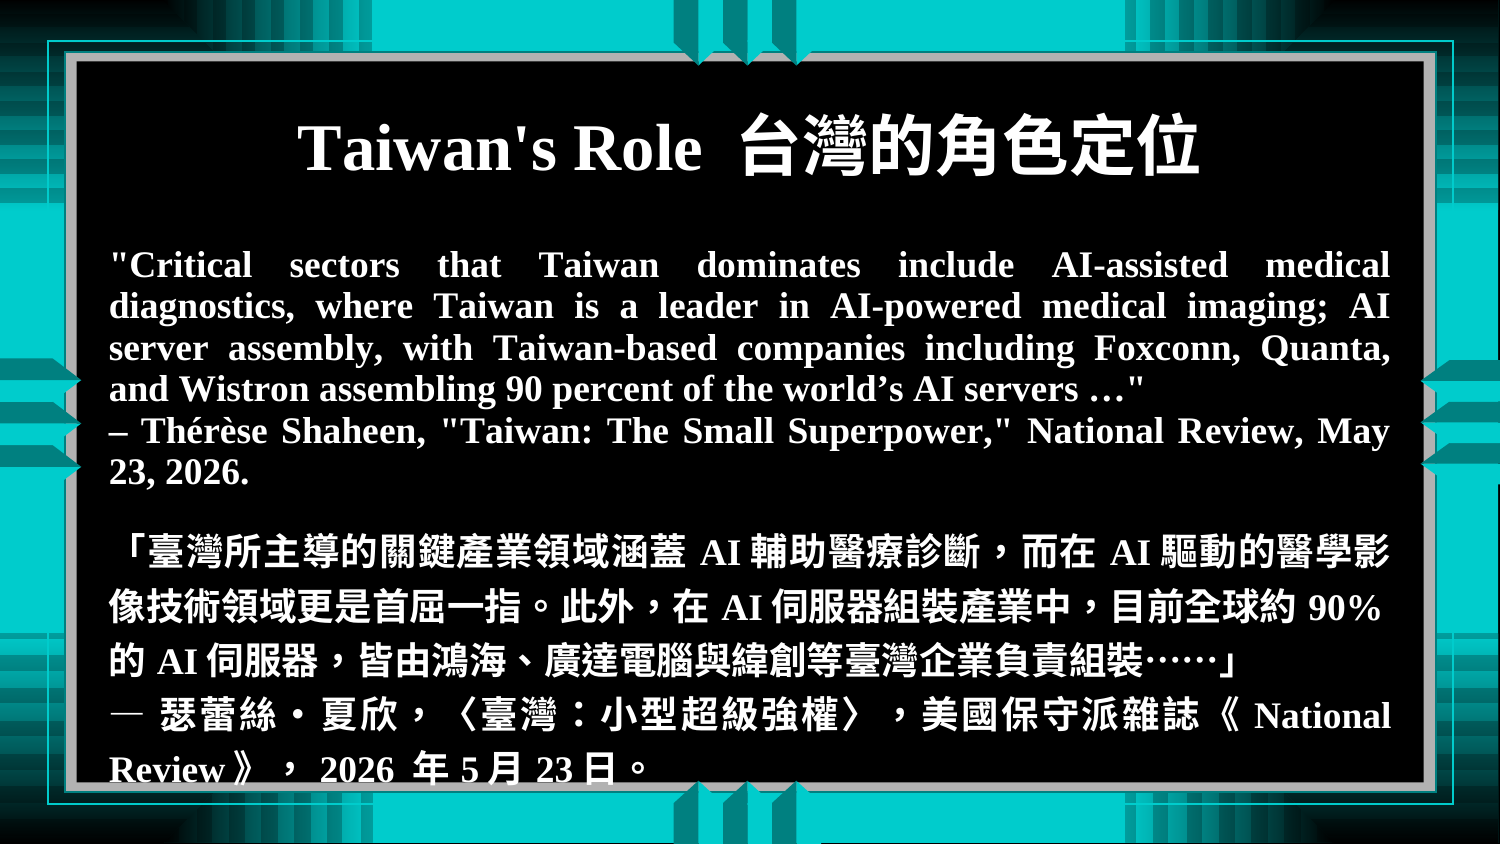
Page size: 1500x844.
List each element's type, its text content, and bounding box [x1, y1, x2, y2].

text_box "Critical sectors that Taiwan dominates include AI-assisted medical diagnostics, where Taiwan is a leader in AI-powered medical imaging; AI server assembly, with Taiwan-based companies including Foxconn, Quanta, and Wistron assembling 90 percent of the world’s AI servers …" – Thérèse Shaheen, "Taiwan: The Small Superpower," National Review, May 23, 2026. 「臺灣所主導的關鍵產業領域涵蓋AI輔助醫療診斷，而在AI驅動的醫學影像技術領域更是首屈一指。此外，在AI伺服器組裝產業中，目前全球約90%的AI伺服器，皆由鴻海、廣達電腦與緯創等臺灣企業負責組裝……」 —瑟蕾絲・夏欣，〈臺灣：小型超級強權〉，美國保守派雜誌《National Review》，2026 年5月23日。 [93, 236, 1407, 844]
title Taiwan's Role 台灣的角色定位 [112, 70, 1388, 212]
